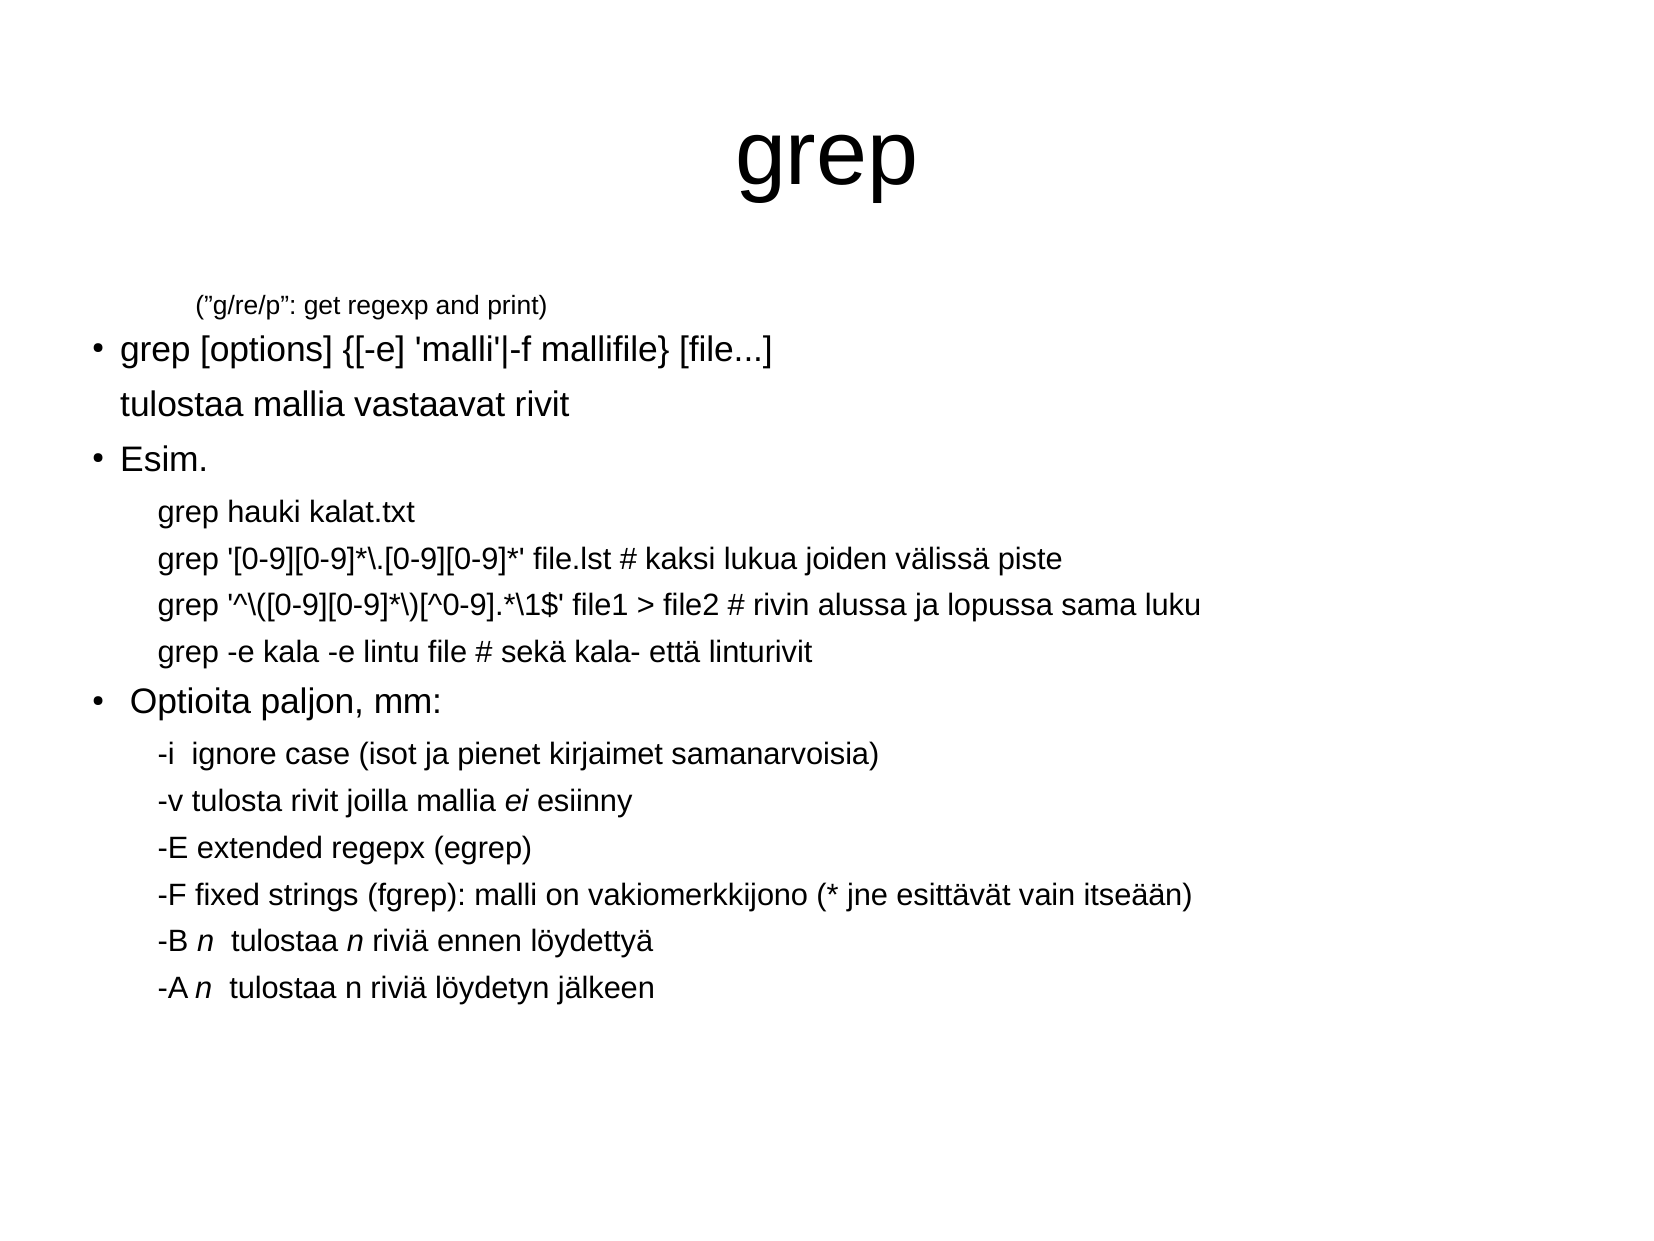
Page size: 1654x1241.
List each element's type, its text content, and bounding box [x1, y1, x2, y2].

title grep [82, 49, 1571, 257]
list (”g/re/p”: get regexp and print) grep [options] {[-e] 'malli'|-f mallifile} [file...] tulostaa mallia vastaavat rivit Esim. grep hauki kalat.txt grep '[0-9][0-9]*\.[0-9][0-9]*' file.lst # kaksi lukua joiden välissä piste grep '^\([0-9][0-9]*\)[^0-9].*\1$' file1 > file2 # rivin alussa ja lopussa sama luku grep -e kala -e lintu file # sekä kala- että linturivit Optioita paljon, mm: -i ignore case (isot ja pienet kirjaimet samanarvoisia) -v tulosta rivit joilla mallia ei esiinny -E extended regepx (egrep) -F fixed strings (fgrep): malli on vakiomerkkijono (* jne esittävät vain itseään) -B n tulostaa n riviä ennen löydettyä -A n tulostaa n riviä löydetyn jälkeen [82, 290, 1571, 1010]
